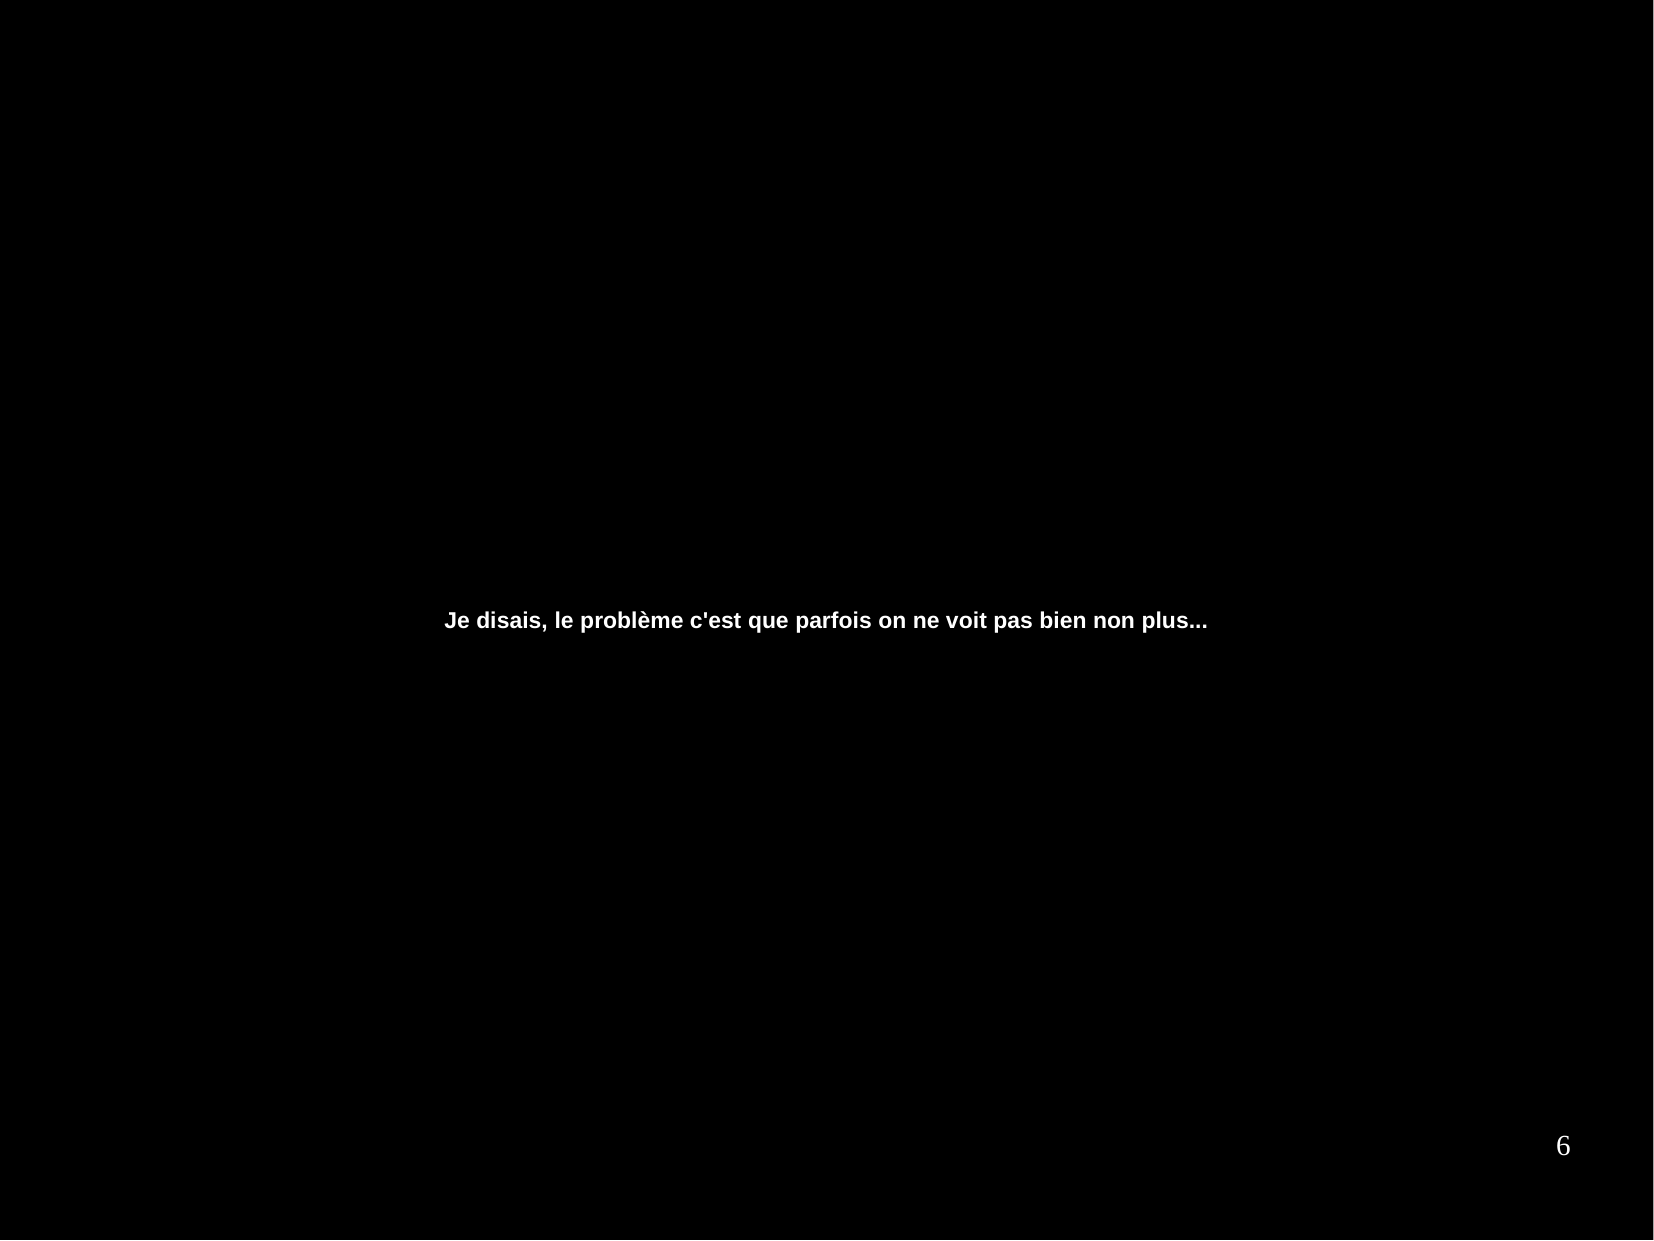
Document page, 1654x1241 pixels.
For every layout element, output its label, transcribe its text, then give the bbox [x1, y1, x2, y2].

text_box Je disais, le problème c'est que parfois on ne voit pas bien non plus... [429, 599, 1224, 641]
